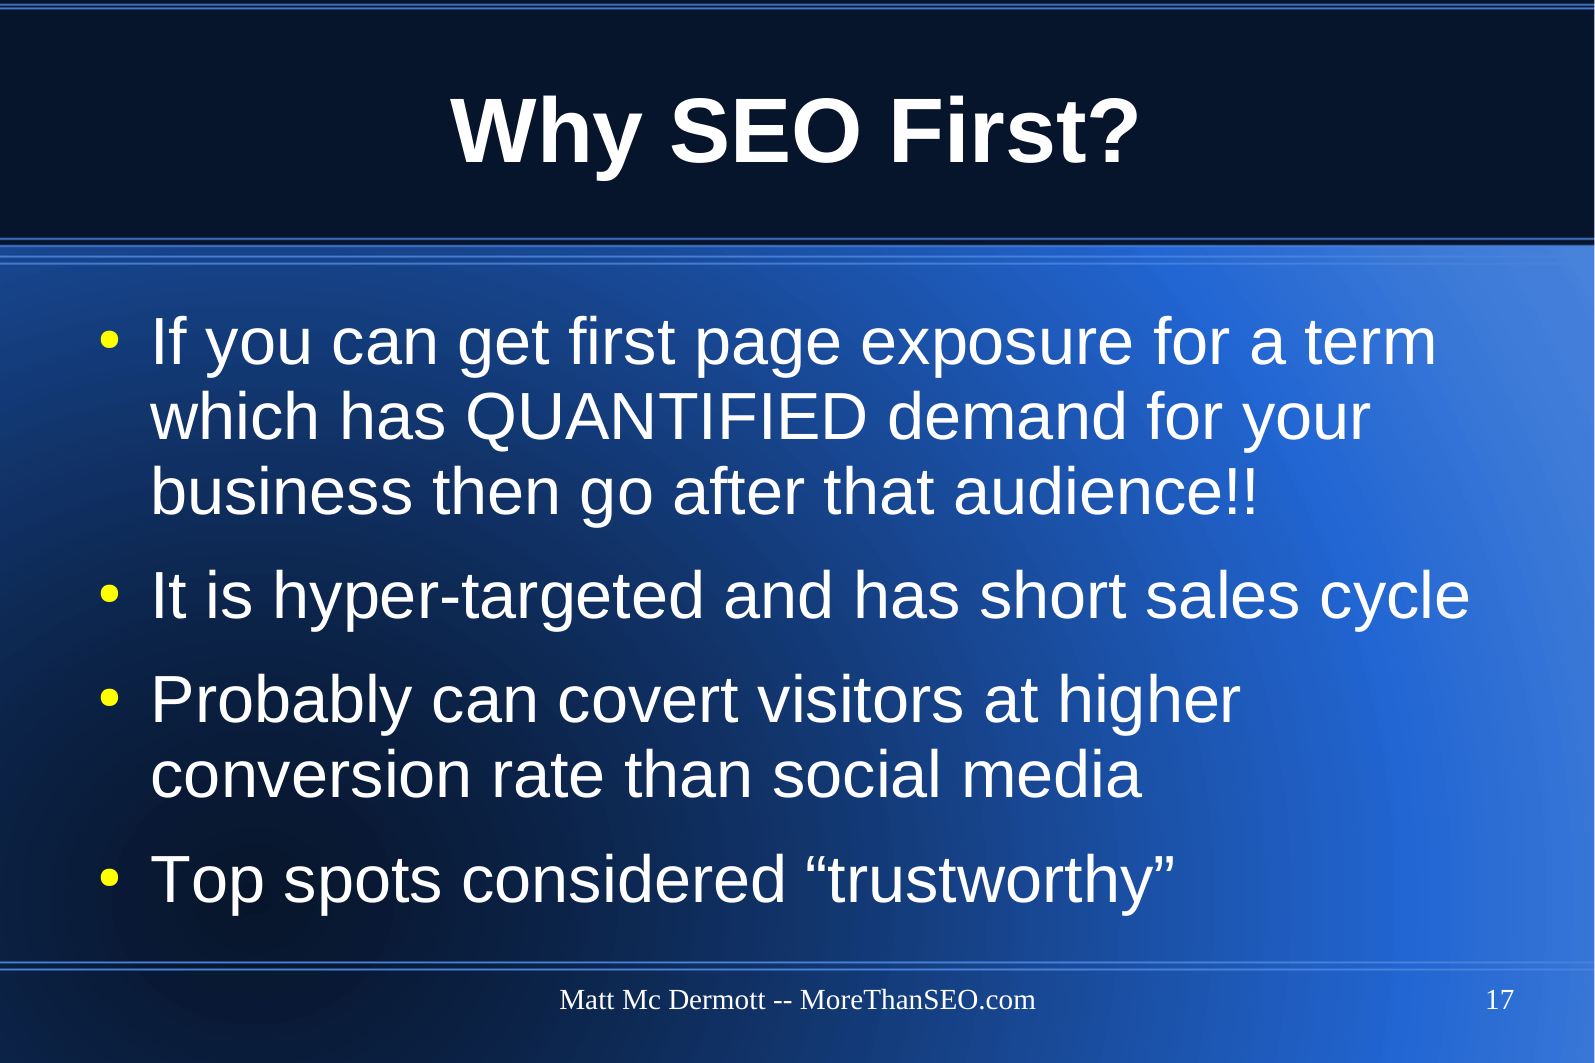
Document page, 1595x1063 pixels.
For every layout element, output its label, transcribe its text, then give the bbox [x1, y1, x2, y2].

list If you can get first page exposure for a term which has QUANTIFIED demand for your business then go after that audience!! It is hyper-targeted and has short sales cycle Probably can covert visitors at higher conversion rate than social media Top spots considered “trustworthy” [79, 304, 1515, 917]
picture [0, 0, 1595, 1063]
title Why SEO First? [79, 42, 1515, 220]
